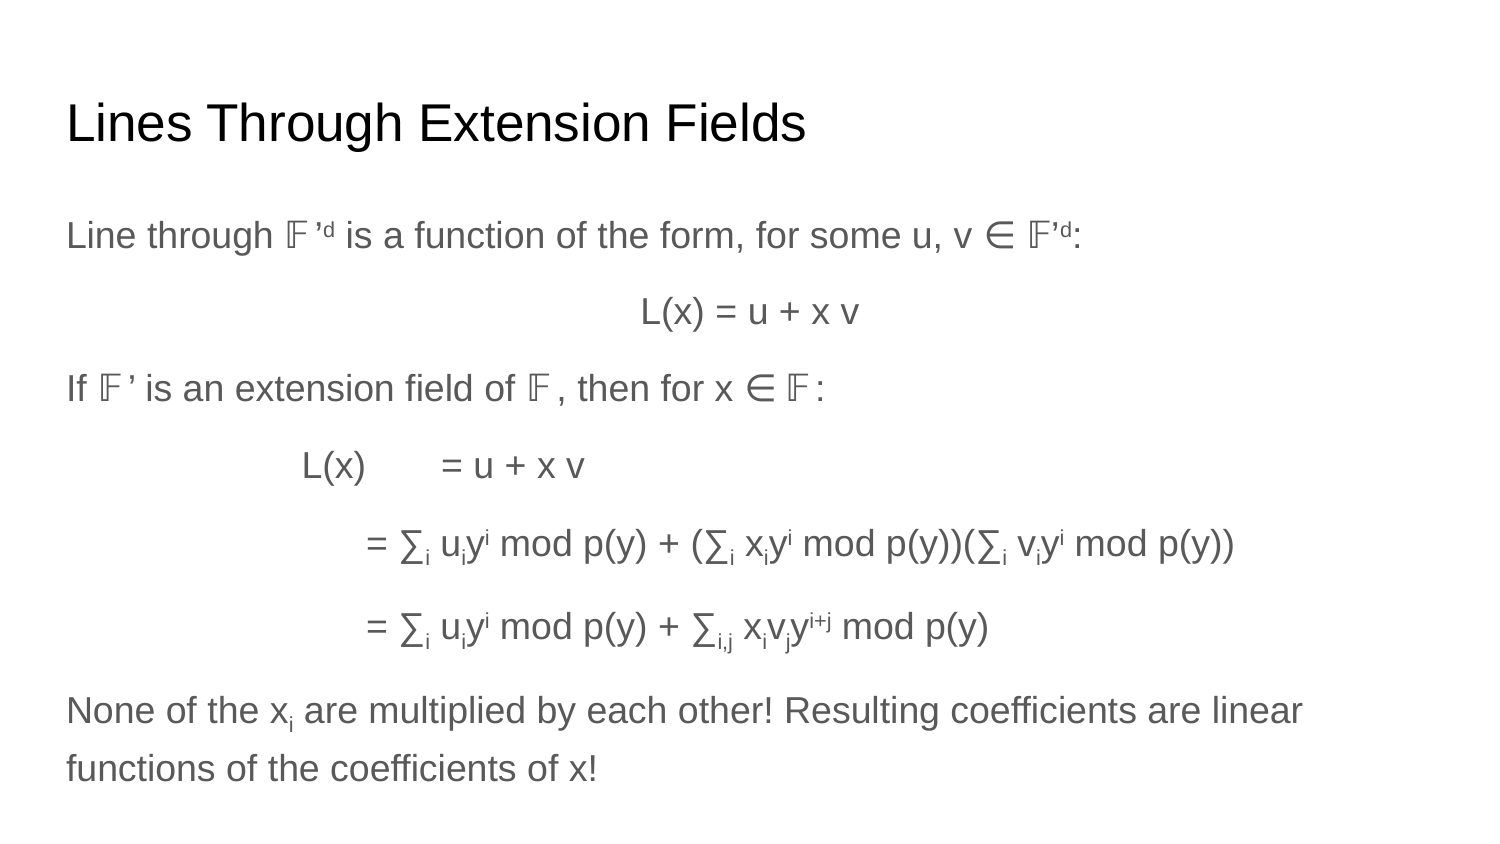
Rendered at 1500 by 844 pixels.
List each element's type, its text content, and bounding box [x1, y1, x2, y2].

title Lines Through Extension Fields [51, 72, 1449, 167]
list Line through 𝔽’d is a function of the form, for some u, v ∈ 𝔽’d: L(x) = u + x v If 𝔽’ is an extension field of 𝔽, then for x ∈ 𝔽: L(x) = u + x v = ∑i uiyi mod p(y) + (∑i xiyi mod p(y))(∑i viyi mod p(y)) = ∑i uiyi mod p(y) + ∑i,j xivjyi+j mod p(y) None of the xi are multiplied by each other! Resulting coefficients are linear functions of the coefficients of x! [51, 189, 1449, 813]
